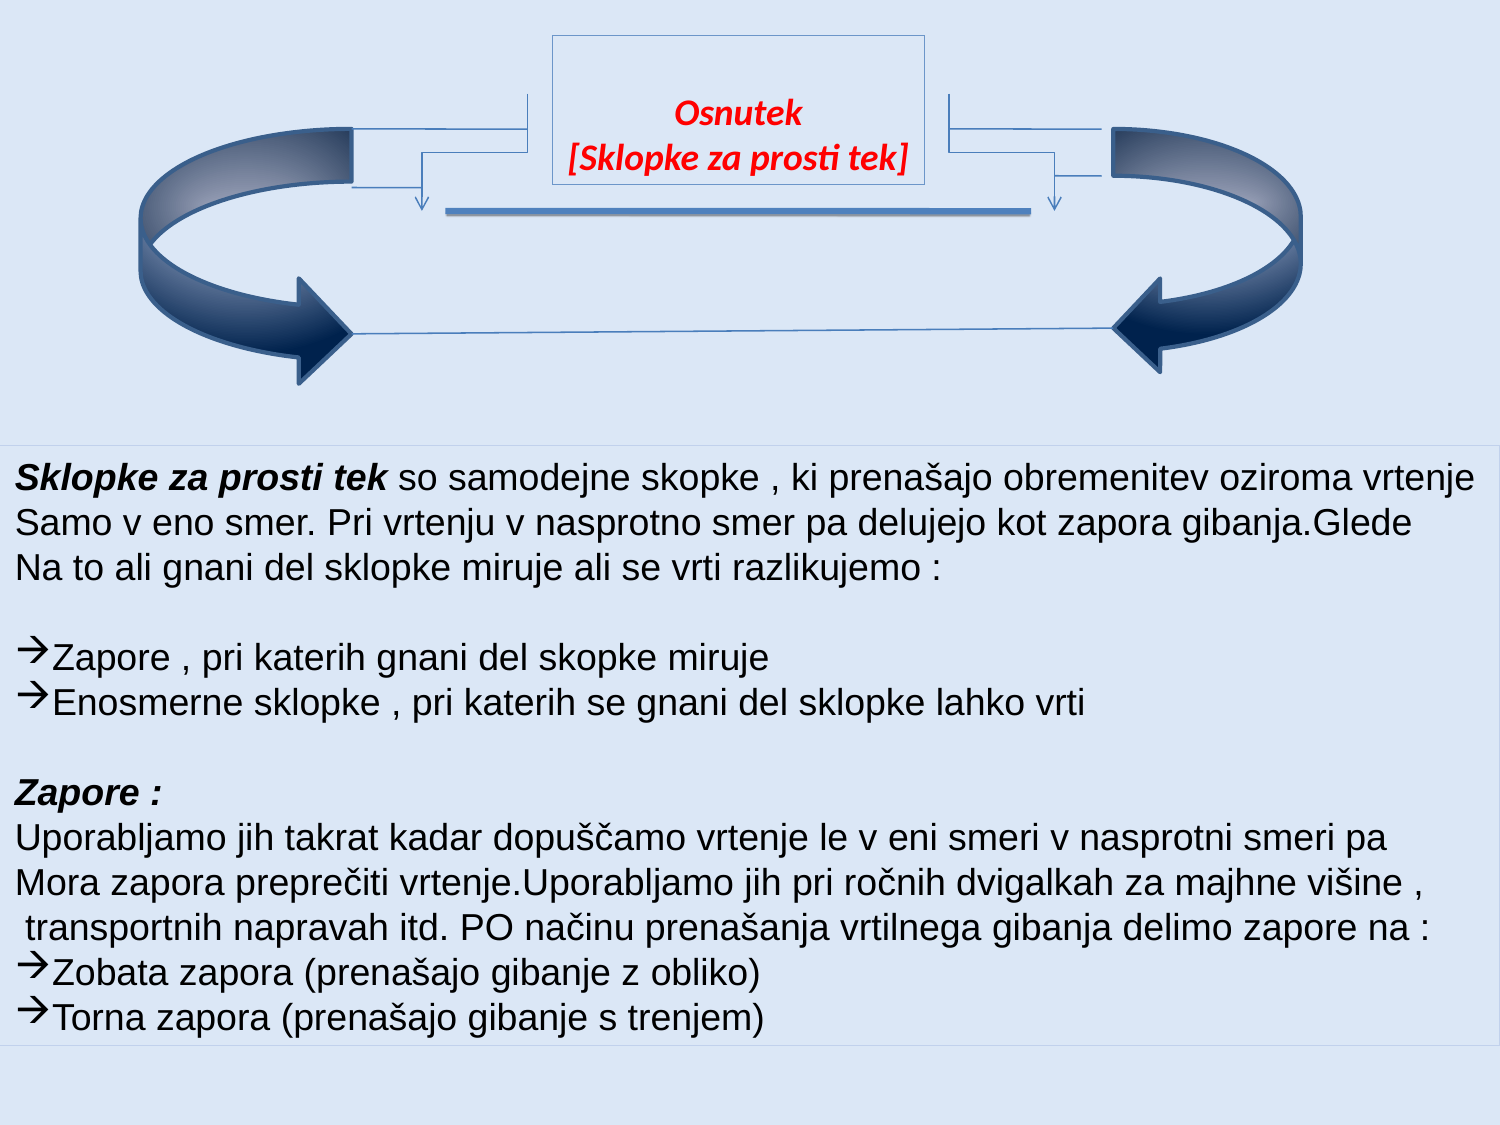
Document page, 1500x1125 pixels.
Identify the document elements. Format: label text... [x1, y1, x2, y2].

text_box [1113, 128, 1301, 373]
text_box Sklopke za prosti tek so samodejne skopke , ki prenašajo obremenitev oziroma vrtenje Samo v eno smer. Pri vrtenju v nasprotno smer pa delujejo kot zapora gibanja.Glede Na to ali gnani del sklopke miruje ali se vrti razlikujemo : Zapore , pri katerih gnani del skopke miruje Enosmerne sklopke , pri katerih se gnani del sklopke lahko vrti Zapore : Uporabljamo jih takrat kadar dopuščamo vrtenje le v eni smeri v nasprotni smeri pa Mora zapora preprečiti vrtenje.Uporabljamo jih pri ročnih dvigalkah za majhne višine , transportnih napravah itd. PO načinu prenašanja vrtilnega gibanja delimo zapore na : Zobata zapora (prenašajo gibanje z obliko) Torna zapora (prenašajo gibanje s trenjem) [0, 445, 1500, 1046]
text_box Osnutek [Sklopke za prosti tek] [552, 35, 925, 185]
text_box [140, 128, 352, 384]
